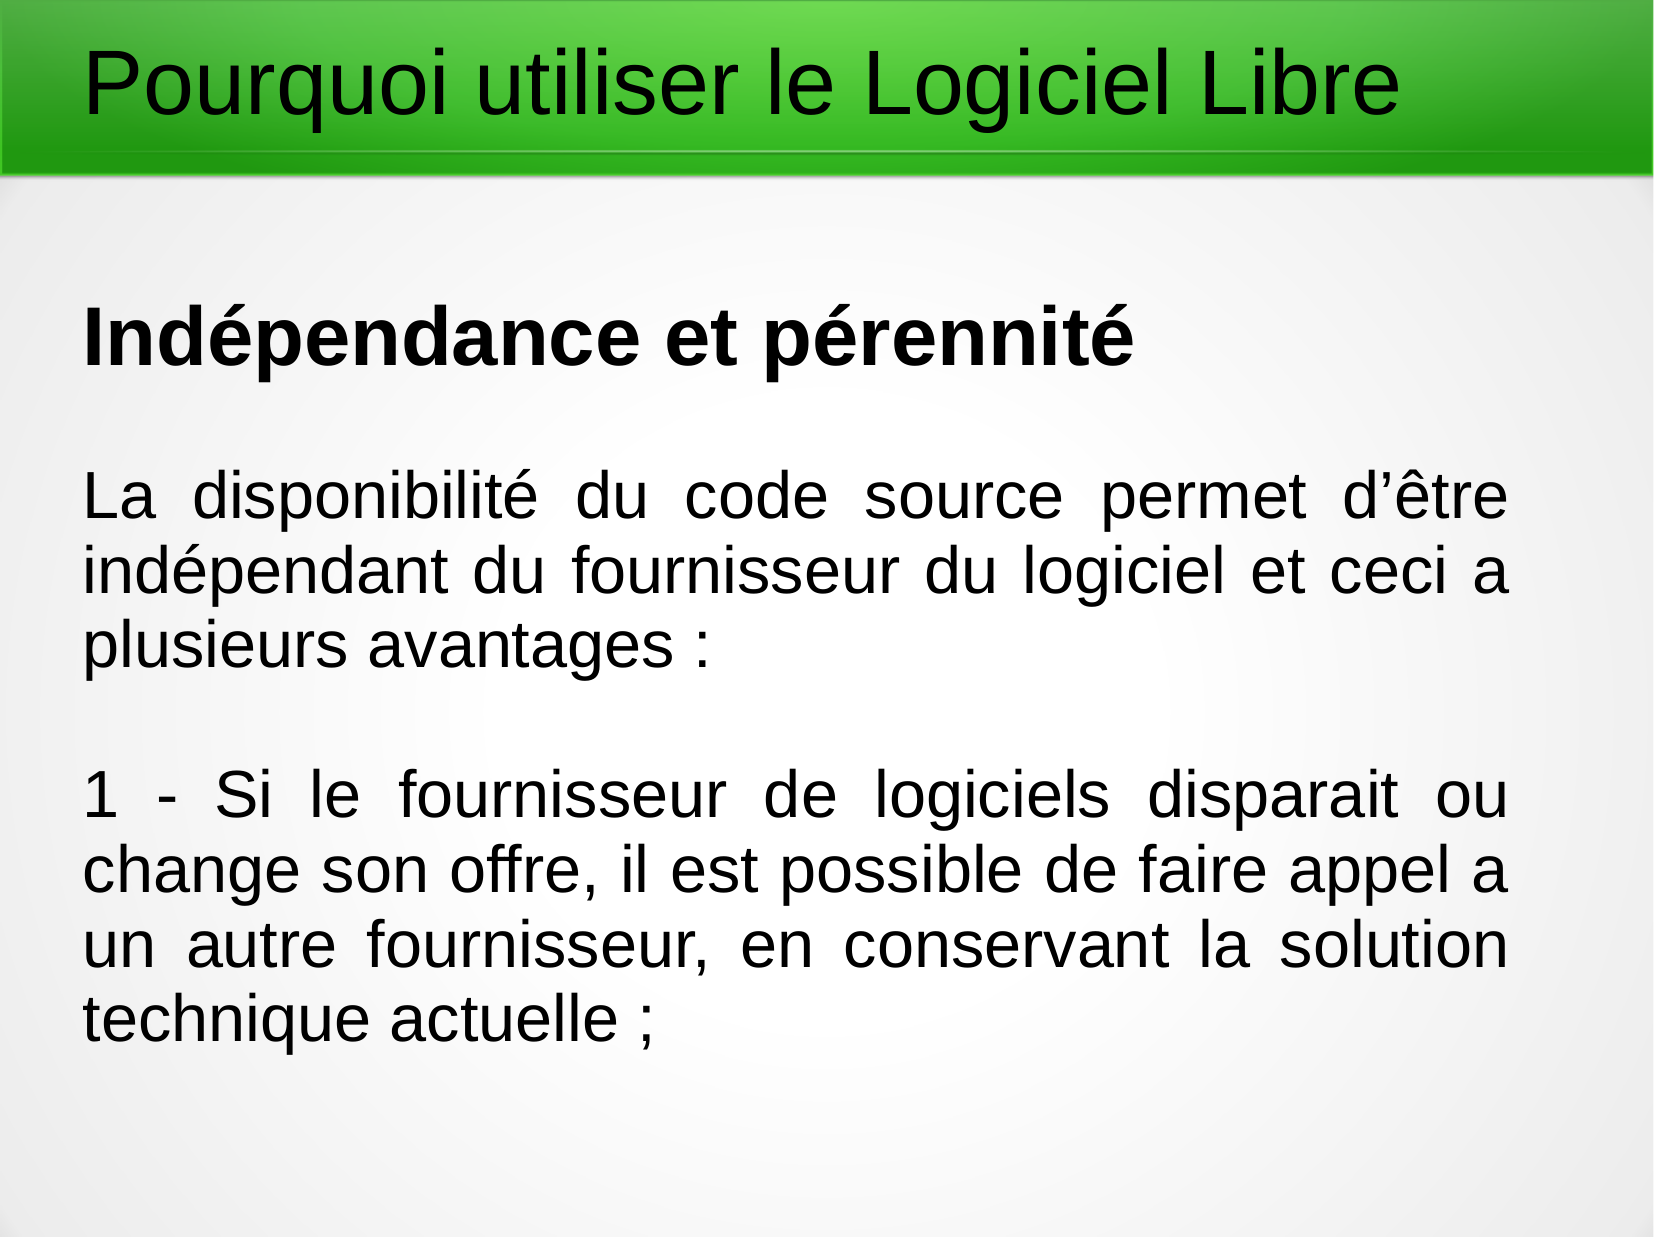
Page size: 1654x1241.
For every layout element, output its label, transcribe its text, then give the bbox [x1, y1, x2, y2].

picture [0, 0, 1654, 1237]
subtitle Indépendance et pérennité La disponibilité du code source permet d’être indépendant du fournisseur du logiciel et ceci a plusieurs avantages : 1 - Si le fournisseur de logiciels disparait ou change son offre, il est possible de faire appel a un autre fournisseur, en conservant la solution technique actuelle ; [82, 290, 1571, 1057]
title Pourquoi utiliser le Logiciel Libre [82, 11, 1571, 154]
